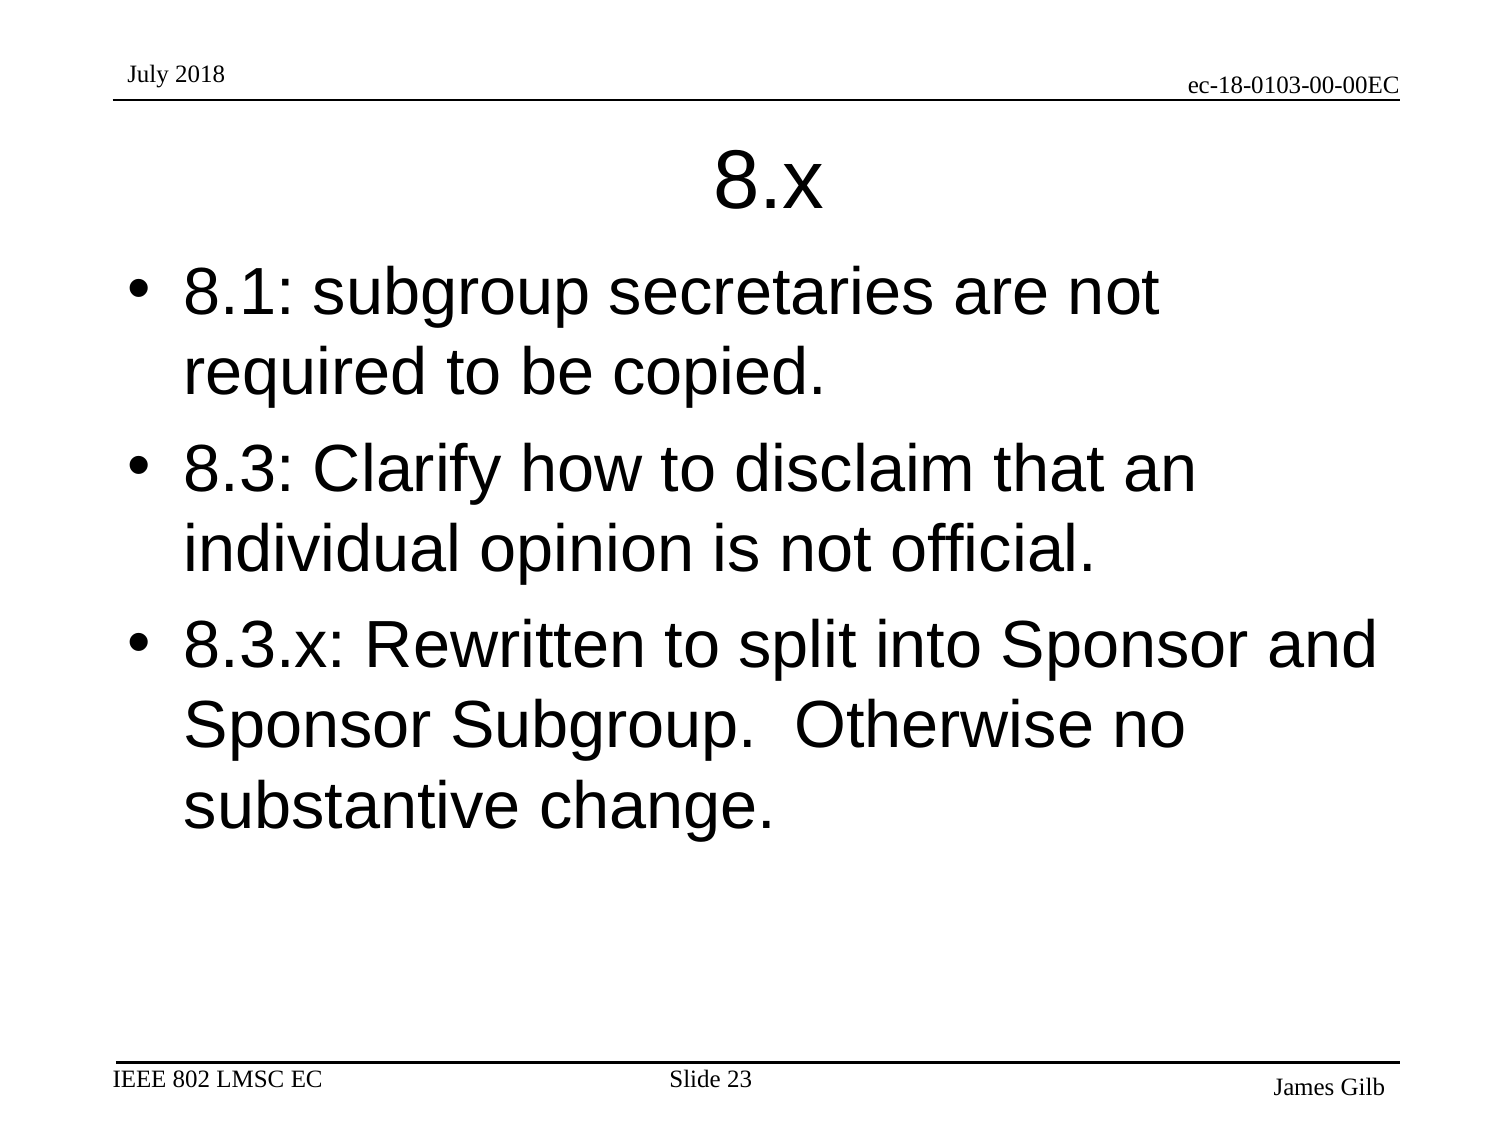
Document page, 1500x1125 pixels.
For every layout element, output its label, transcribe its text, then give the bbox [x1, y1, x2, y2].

title 8.x [112, 112, 1426, 238]
list 8.1: subgroup secretaries are not required to be copied. 8.3: Clarify how to disclaim that an individual opinion is not official. 8.3.x: Rewritten to split into Sponsor and Sponsor Subgroup. Otherwise no substantive change. [112, 239, 1426, 1051]
